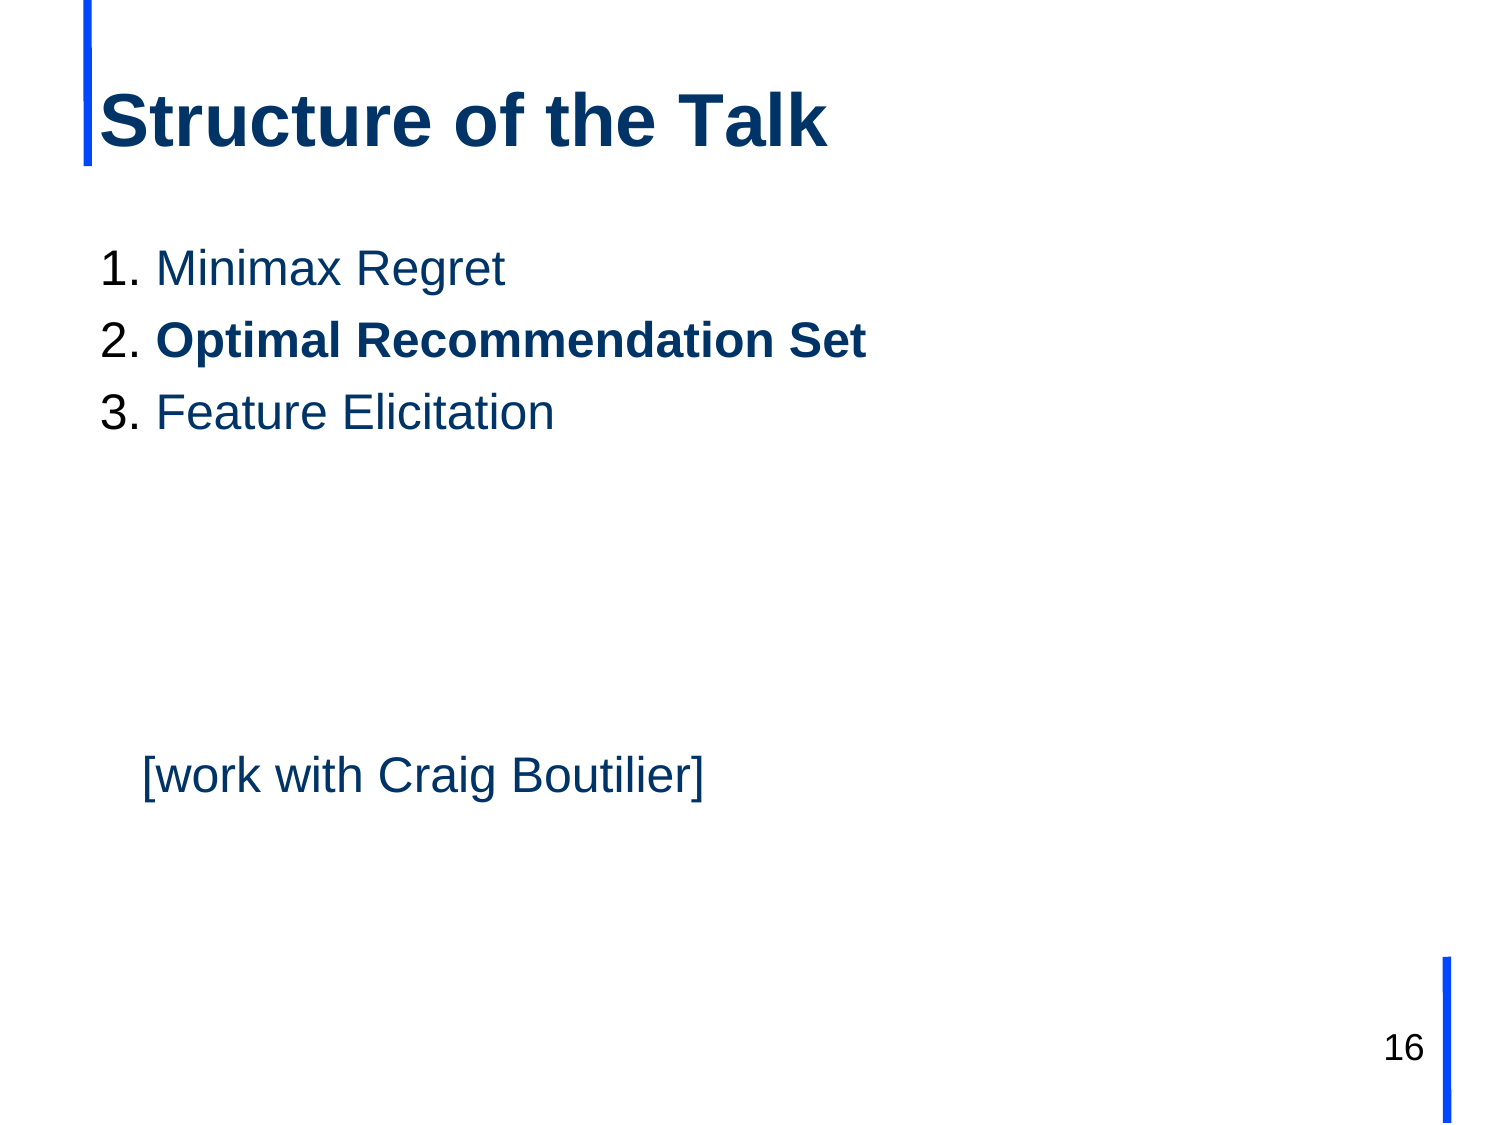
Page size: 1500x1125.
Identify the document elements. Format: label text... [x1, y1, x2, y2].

list Minimax Regret Optimal Recommendation Set Feature Elicitation [work with Craig Boutilier] [99, 237, 1438, 981]
title Structure of the Talk [99, 24, 1438, 213]
